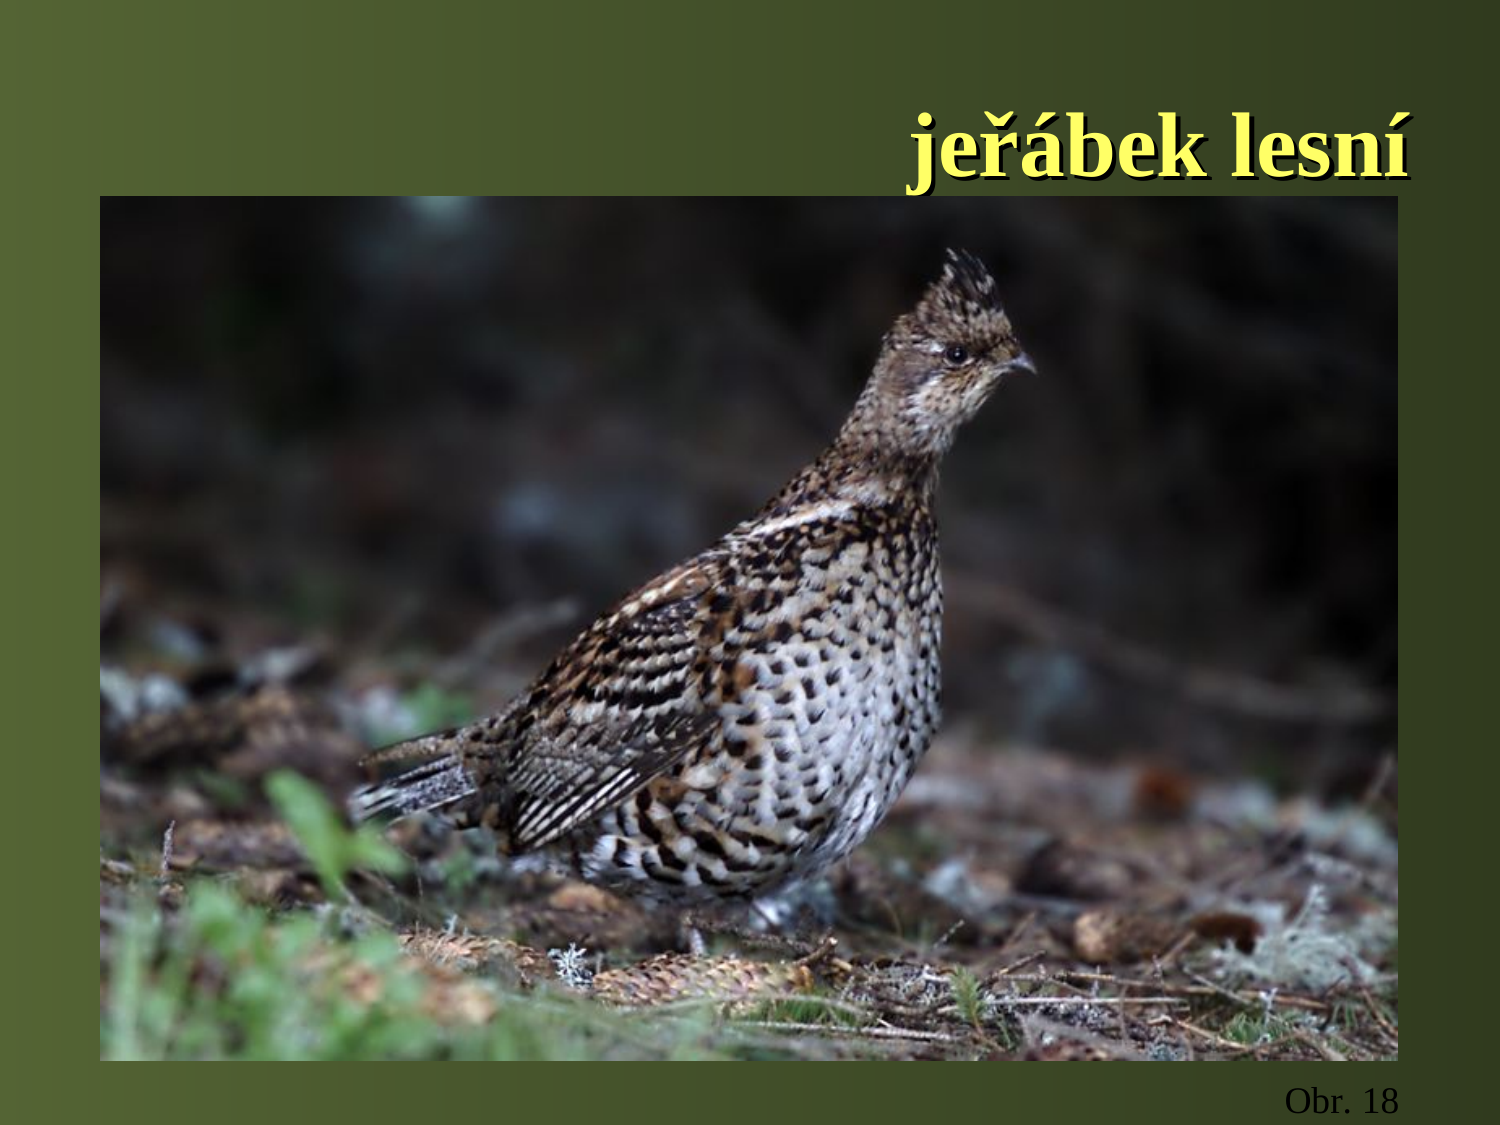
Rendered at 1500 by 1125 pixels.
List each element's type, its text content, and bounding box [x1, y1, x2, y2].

text_box Obr. 18 [1269, 1068, 1424, 1125]
picture [100, 196, 1398, 1061]
title jeřábek lesní [75, 45, 1426, 234]
